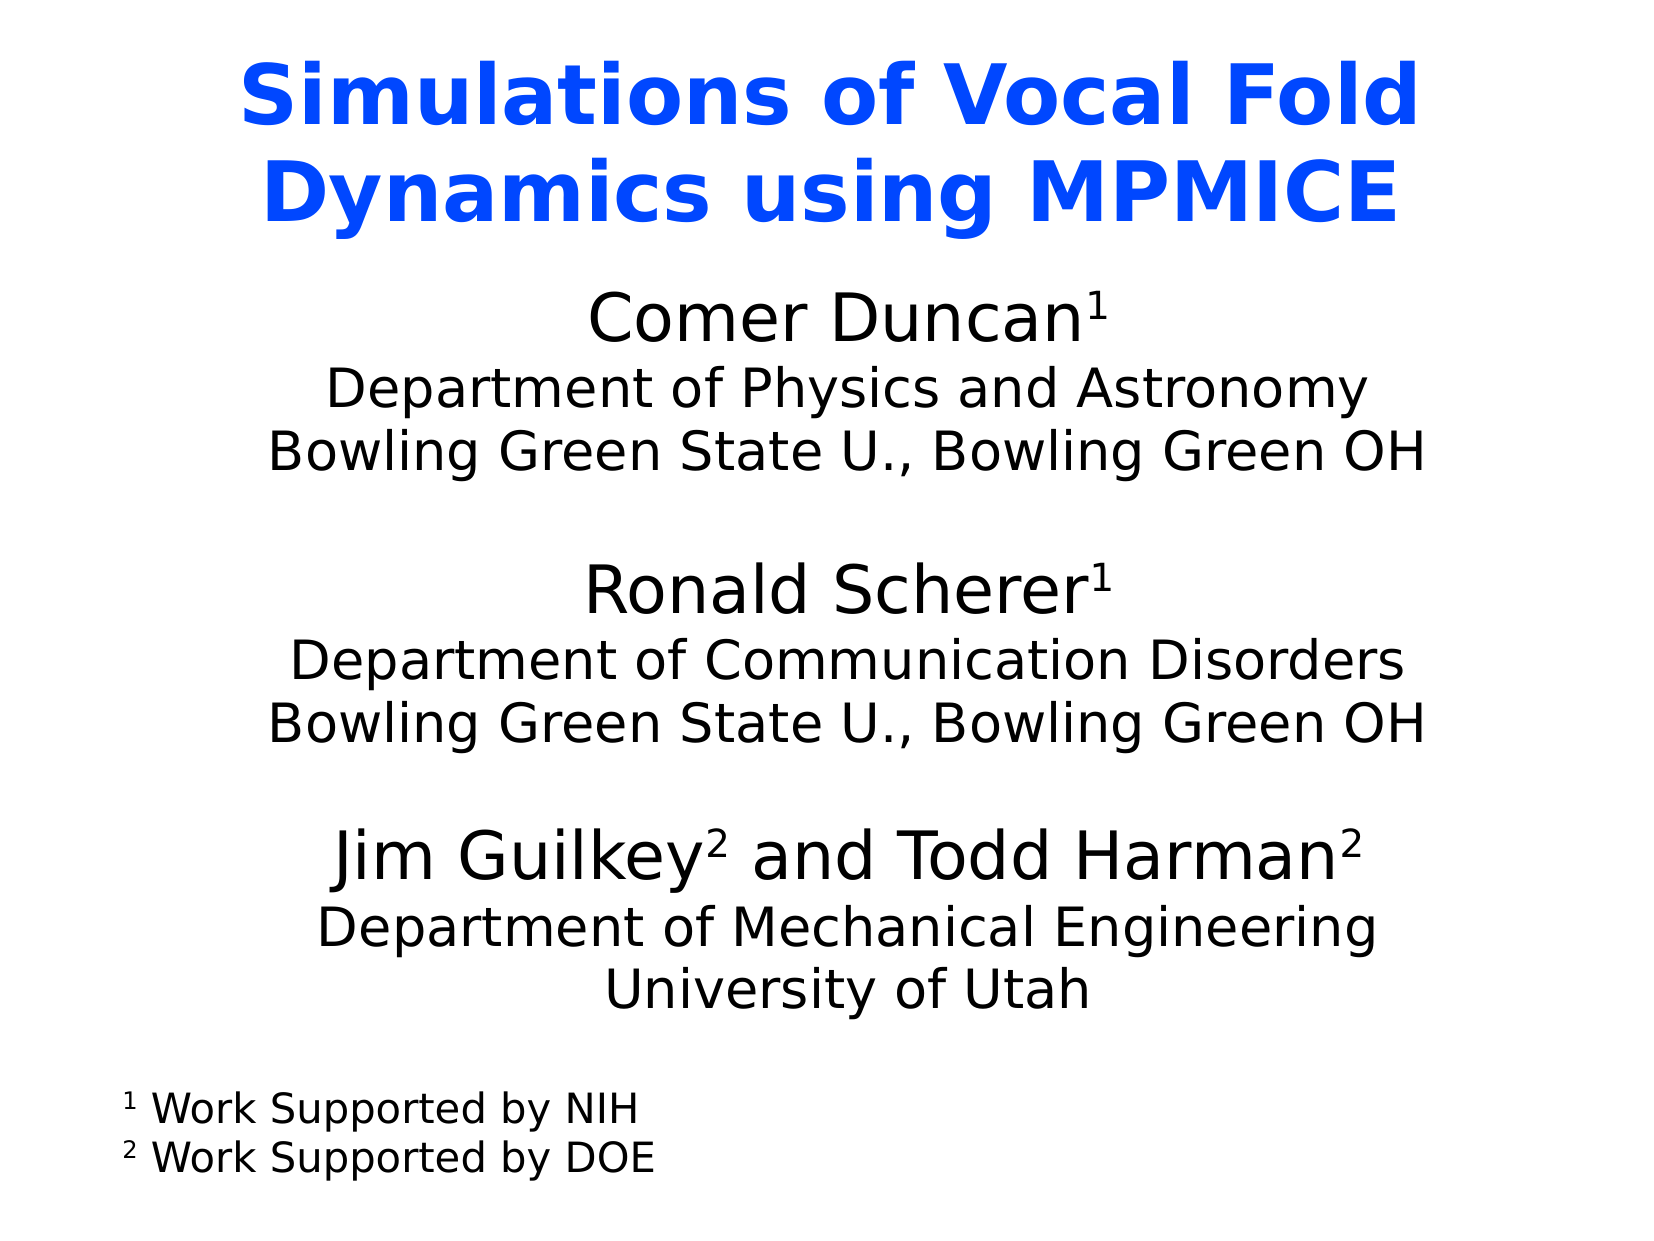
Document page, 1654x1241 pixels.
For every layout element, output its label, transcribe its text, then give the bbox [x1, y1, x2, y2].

subtitle Comer Duncan1 Department of Physics and Astronomy Bowling Green State U., Bowling Green OH Ronald Scherer1 Department of Communication Disorders Bowling Green State U., Bowling Green OH Jim Guilkey2 and Todd Harman2 Department of Mechanical Engineering University of Utah 1 Work Supported by NIH 2 Work Supported by DOE [86, 275, 1576, 1186]
title Simulations of Vocal Fold Dynamics using MPMICE [86, 47, 1576, 242]
